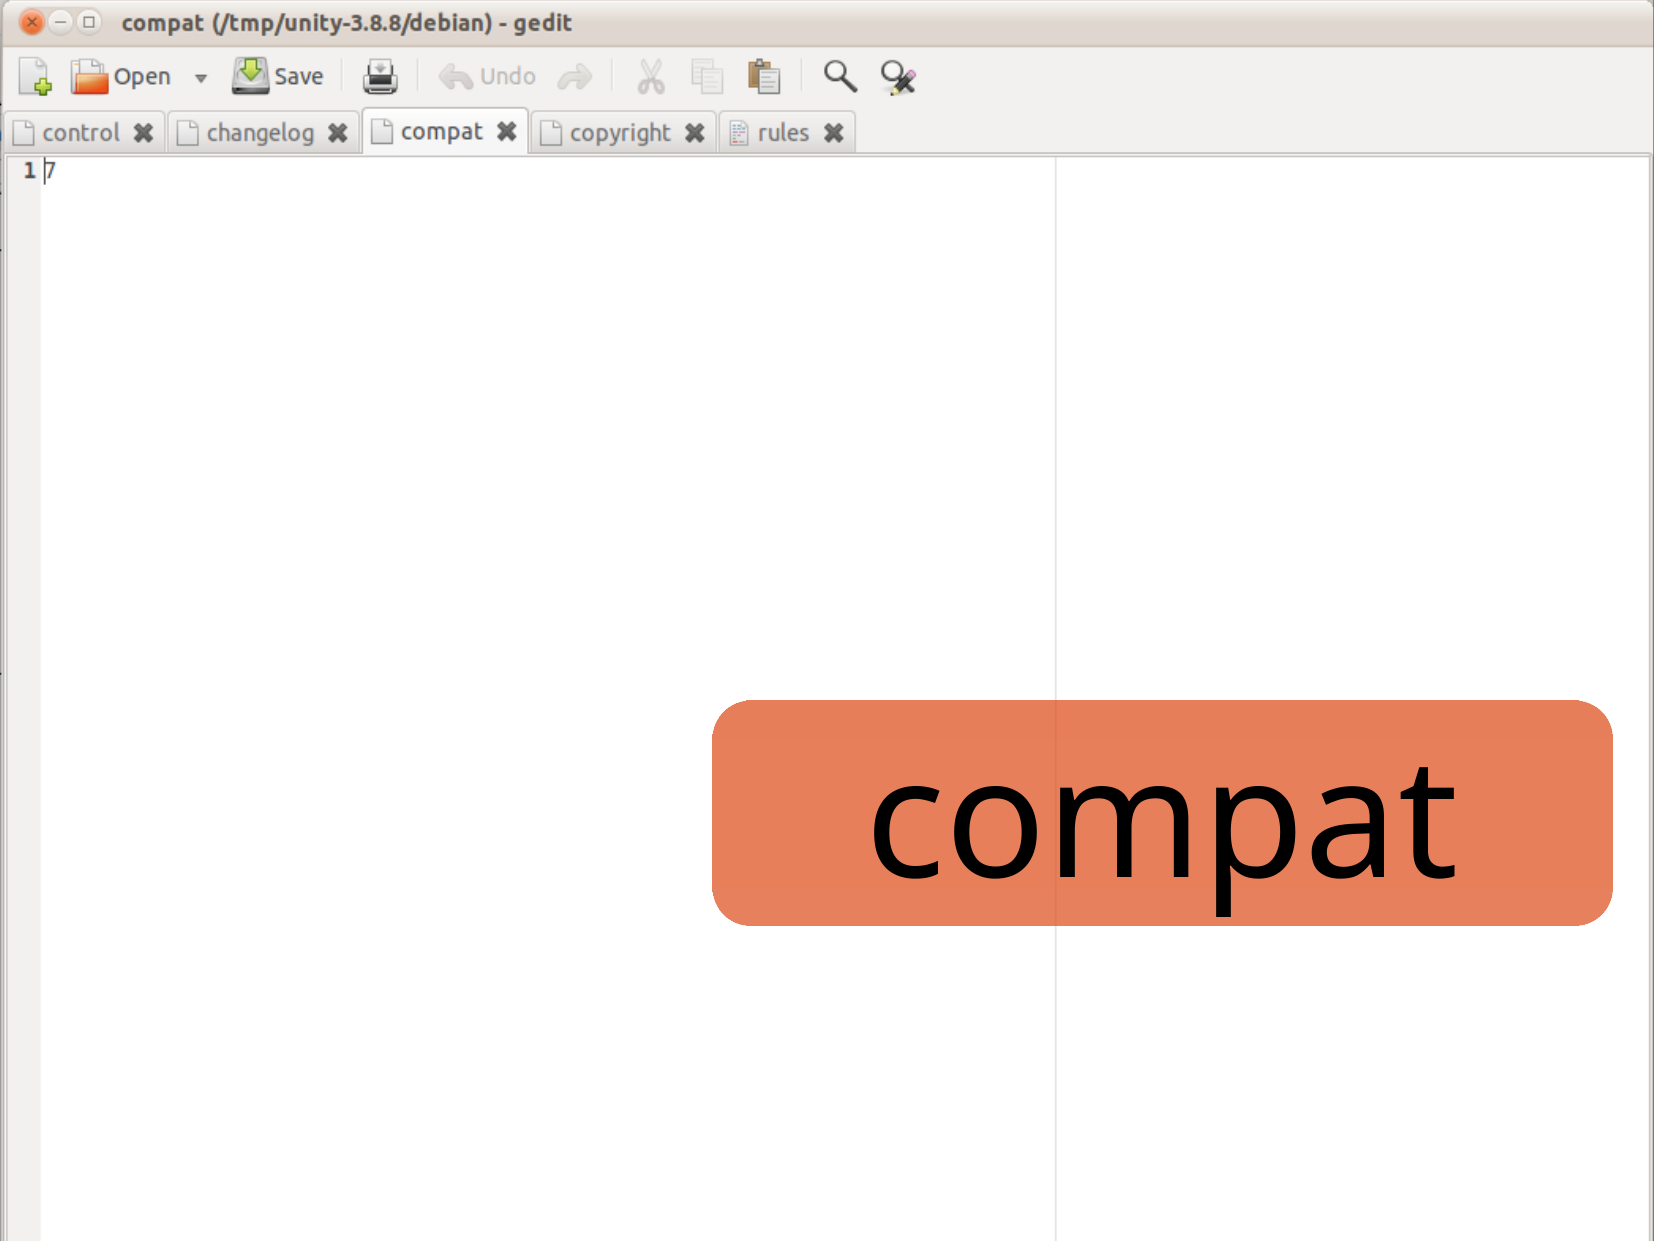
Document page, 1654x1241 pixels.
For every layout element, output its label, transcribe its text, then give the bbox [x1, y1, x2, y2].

text_box compat [712, 700, 1613, 926]
picture [0, 0, 1654, 1241]
